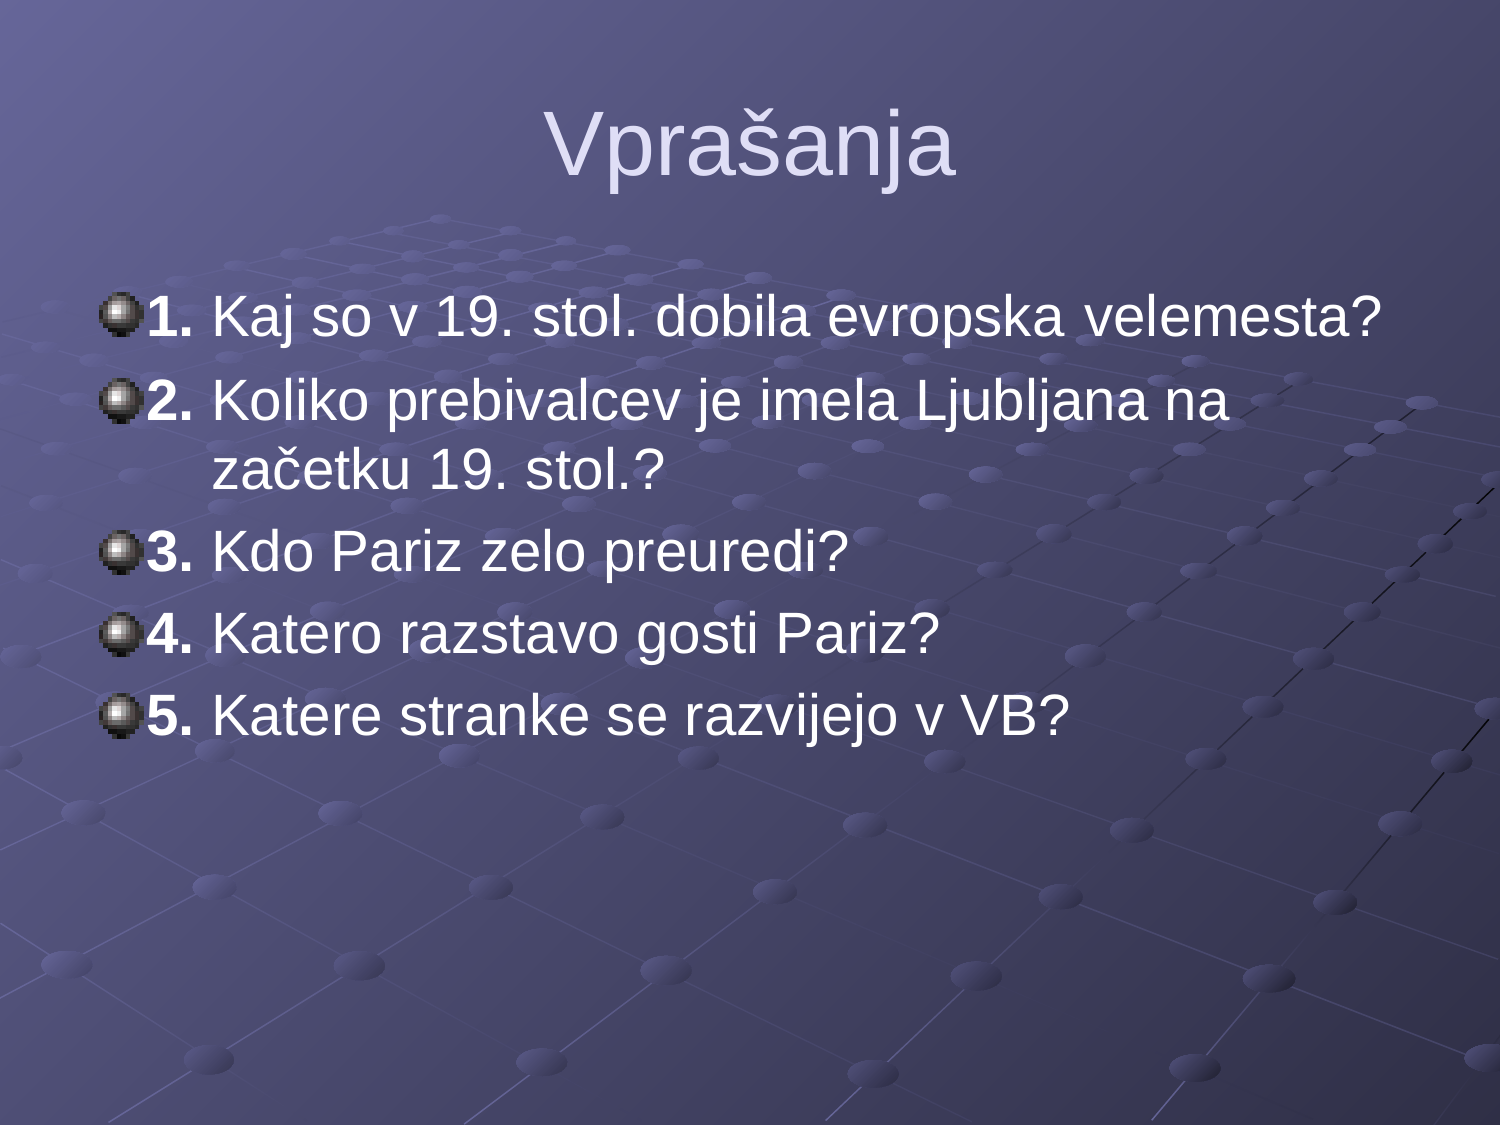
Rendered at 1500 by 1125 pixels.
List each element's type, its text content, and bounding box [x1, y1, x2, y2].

title Vprašanja [75, 45, 1425, 233]
list 1. Kaj so v 19. stol. dobila evropska velemesta? 2. Koliko prebivalcev je imela Ljubljana na začetku 19. stol.? 3. Kdo Pariz zelo preuredi? 4. Katero razstavo gosti Pariz? 5. Katere stranke se razvijejo v VB? [75, 262, 1425, 1007]
